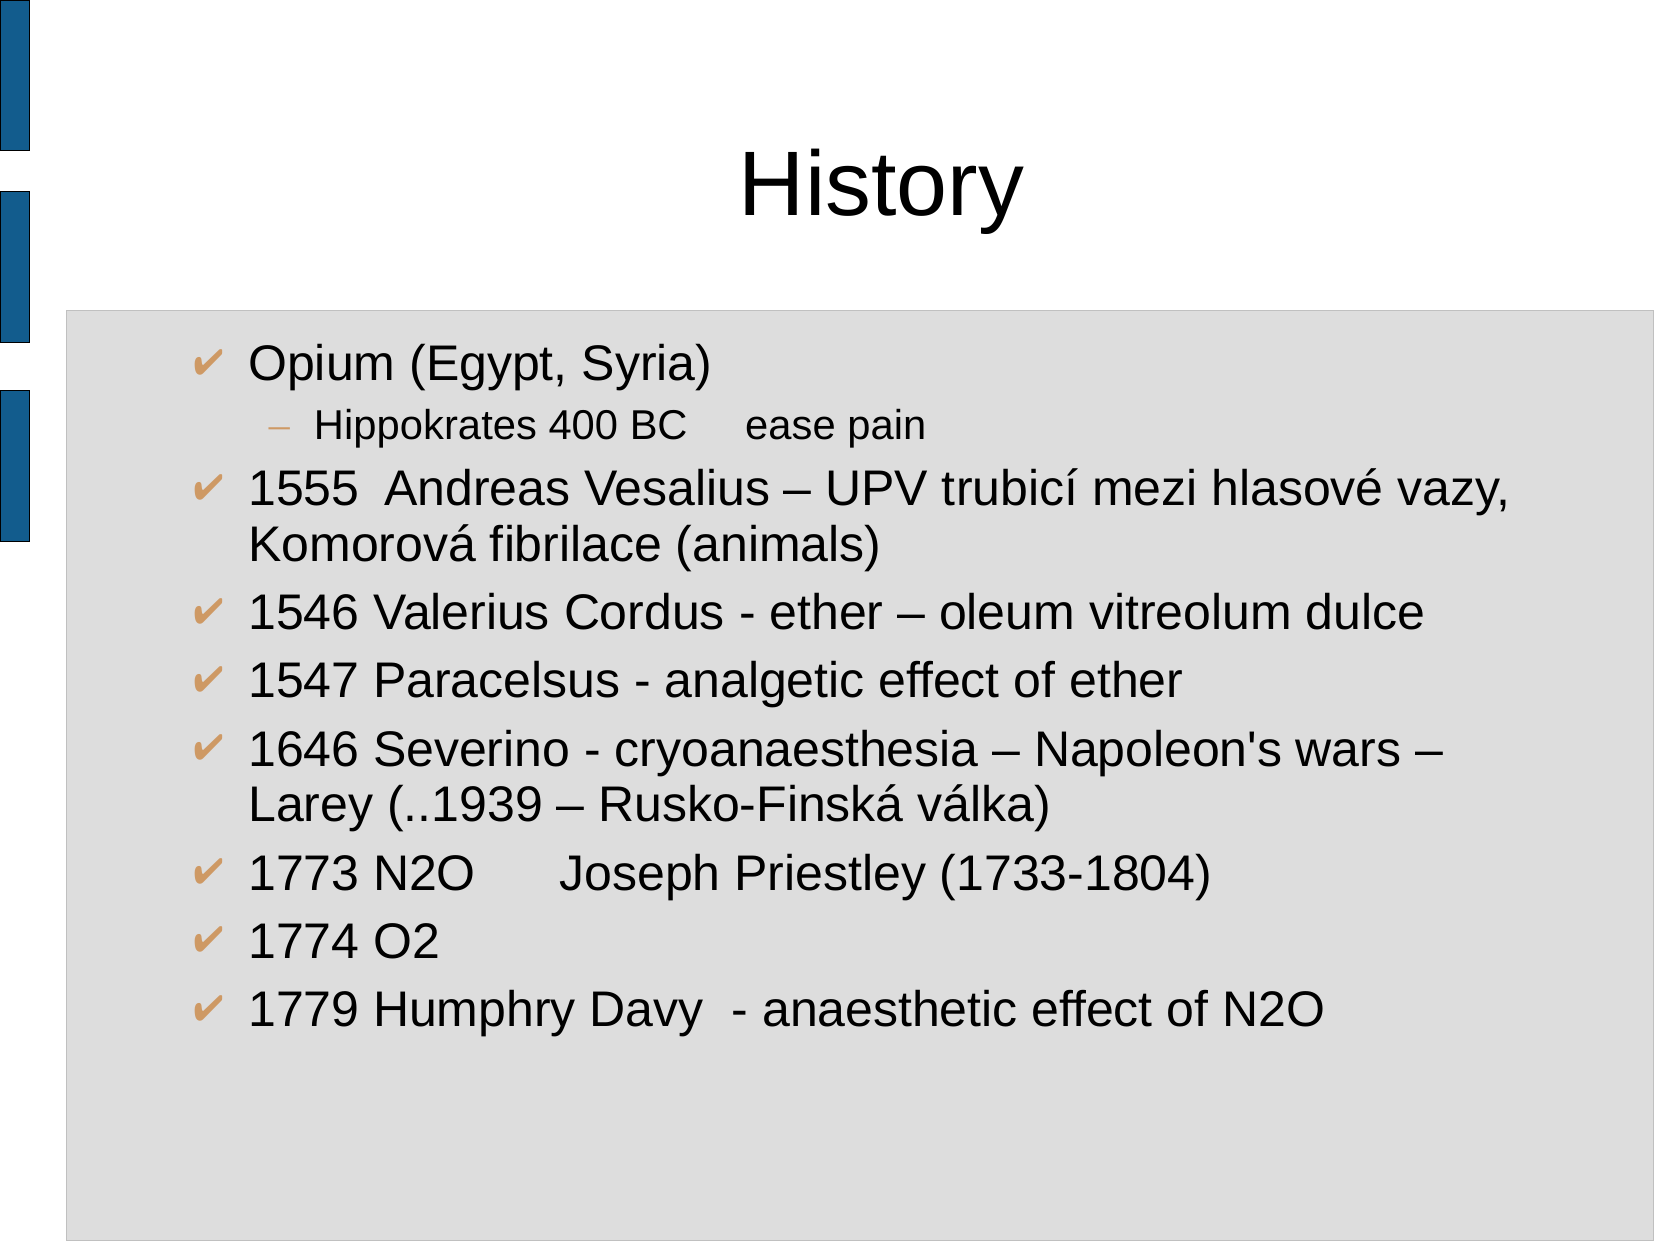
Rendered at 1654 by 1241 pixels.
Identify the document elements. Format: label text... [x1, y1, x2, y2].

list Opium (Egypt, Syria) Hippokrates 400 BC ease pain 1555 Andreas Vesalius – UPV trubicí mezi hlasové vazy, Komorová fibrilace (animals) 1546 Valerius Cordus - ether – oleum vitreolum dulce 1547 Paracelsus - analgetic effect of ether 1646 Severino - cryoanaesthesia – Napoleon's wars – Larey (..1939 – Rusko-Finská válka) 1773 N2O Joseph Priestley (1733-1804) 1774 O2 1779 Humphry Davy - anaesthetic effect of N2O [179, 330, 1585, 1169]
title History [179, 82, 1585, 290]
